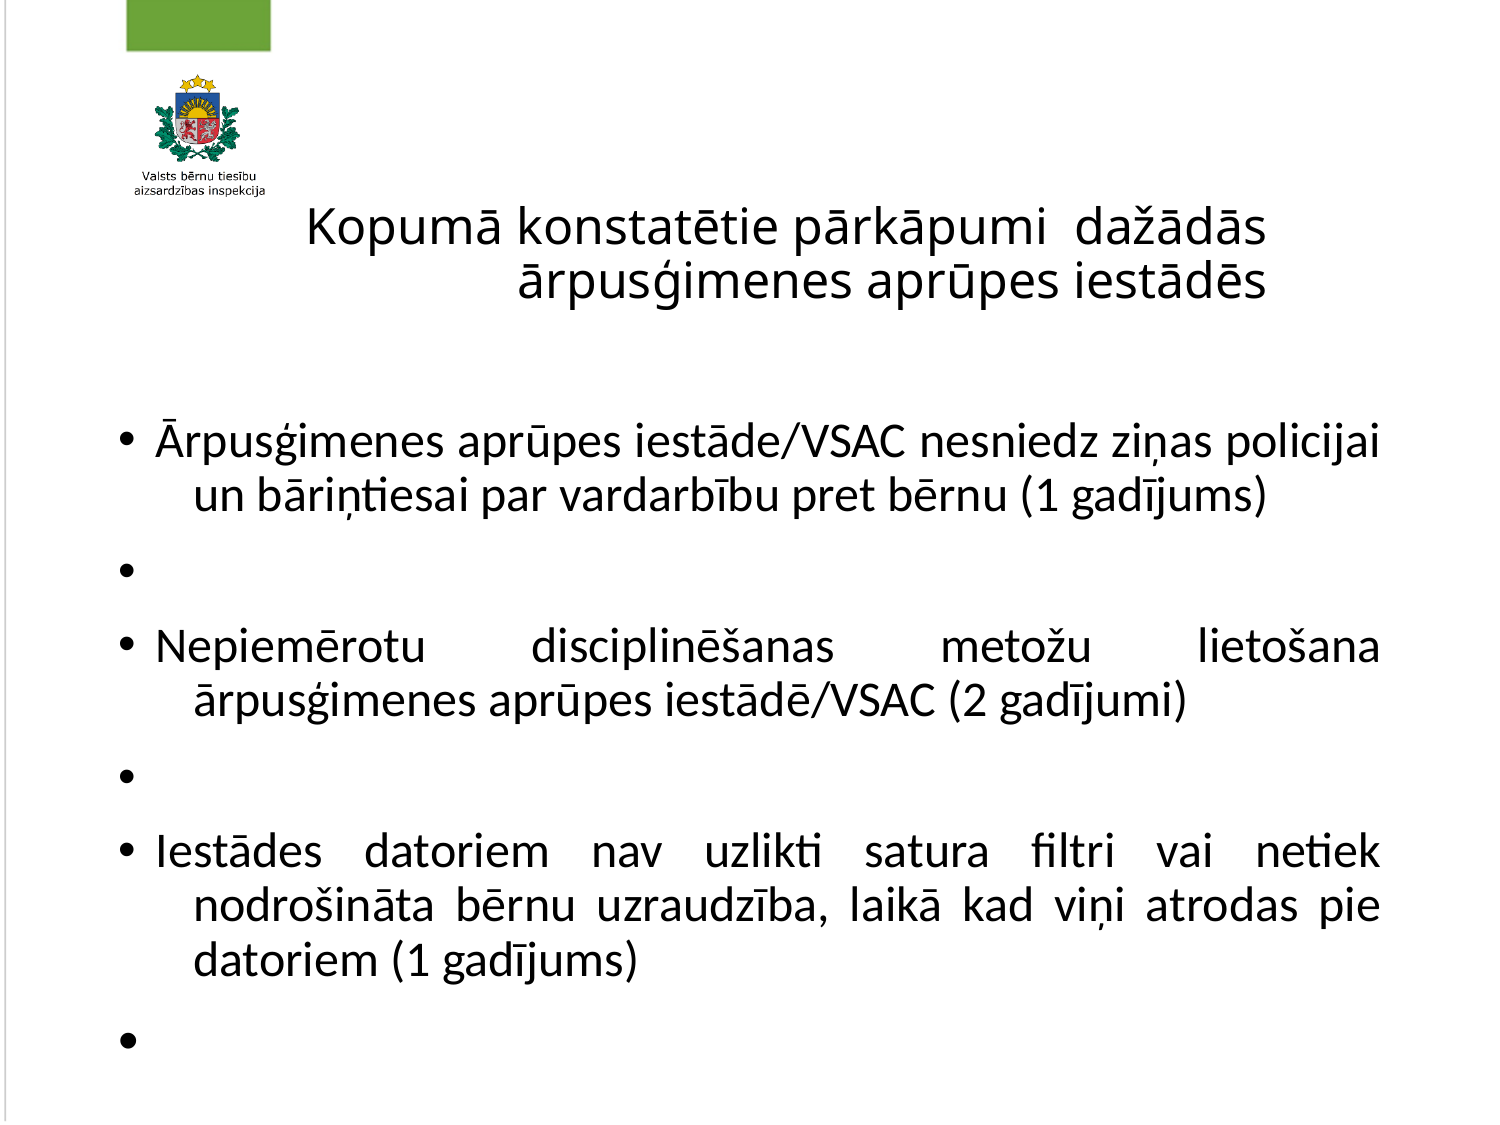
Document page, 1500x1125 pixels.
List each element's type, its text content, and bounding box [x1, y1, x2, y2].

title Kopumā konstatētie pārkāpumi dažādās ārpusģimenes aprūpes iestādēs [290, 193, 1397, 322]
list Ārpusģimenes aprūpes iestāde/VSAC nesniedz ziņas policijai un bāriņtiesai par vardarbību pret bērnu (1 gadījums) Nepiemērotu disciplinēšanas metožu lietošana ārpusģimenes aprūpes iestādē/VSAC (2 gadījumi) Iestādes datoriem nav uzlikti satura filtri vai netiek nodrošināta bērnu uzraudzība, laikā kad viņi atrodas pie datoriem (1 gadījums) [103, 406, 1397, 1014]
